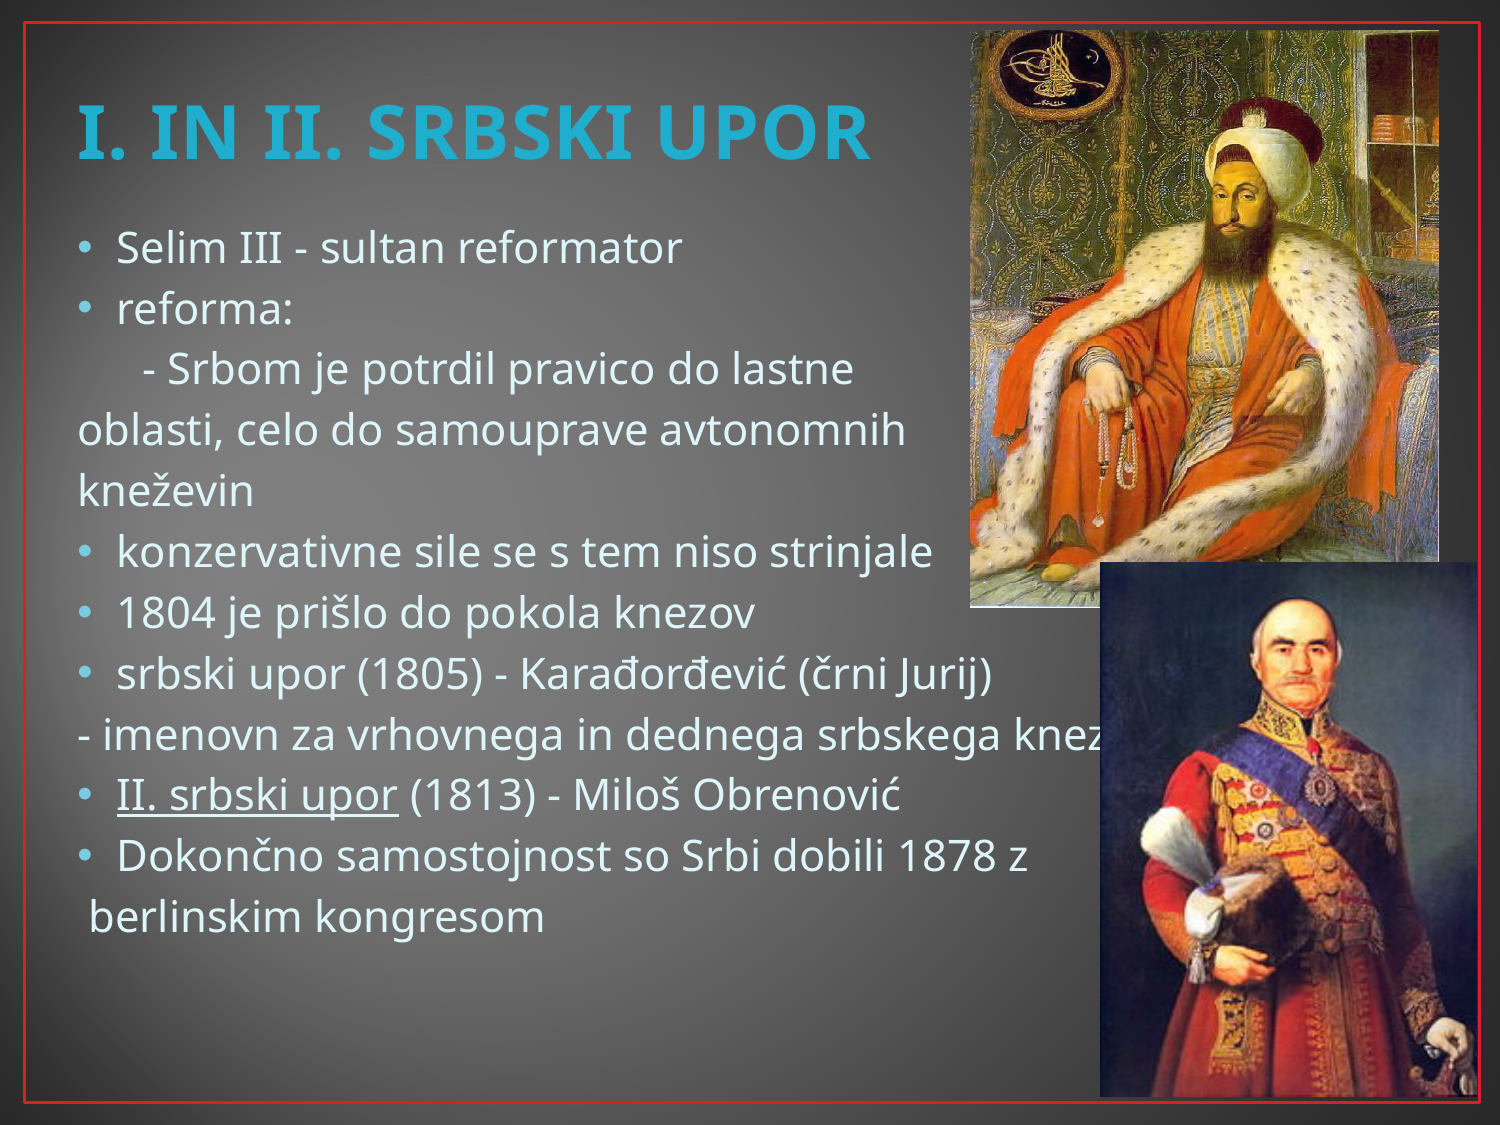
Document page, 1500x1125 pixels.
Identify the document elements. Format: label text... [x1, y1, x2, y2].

picture [0, 0, 1500, 1125]
list Selim III - sultan reformator reforma: - Srbom je potrdil pravico do lastne oblasti, celo do samouprave avtonomnih kneževin konzervativne sile se s tem niso strinjale 1804 je prišlo do pokola knezov srbski upor (1805) - Karađorđević (črni Jurij) - imenovn za vrhovnega in dednega srbskega kneza II. srbski upor (1813) - Miloš Obrenović Dokončno samostojnost so Srbi dobili 1878 z berlinskim kongresom [62, 212, 1100, 955]
title I. IN II. SRBSKI UPOR [62, 50, 970, 183]
